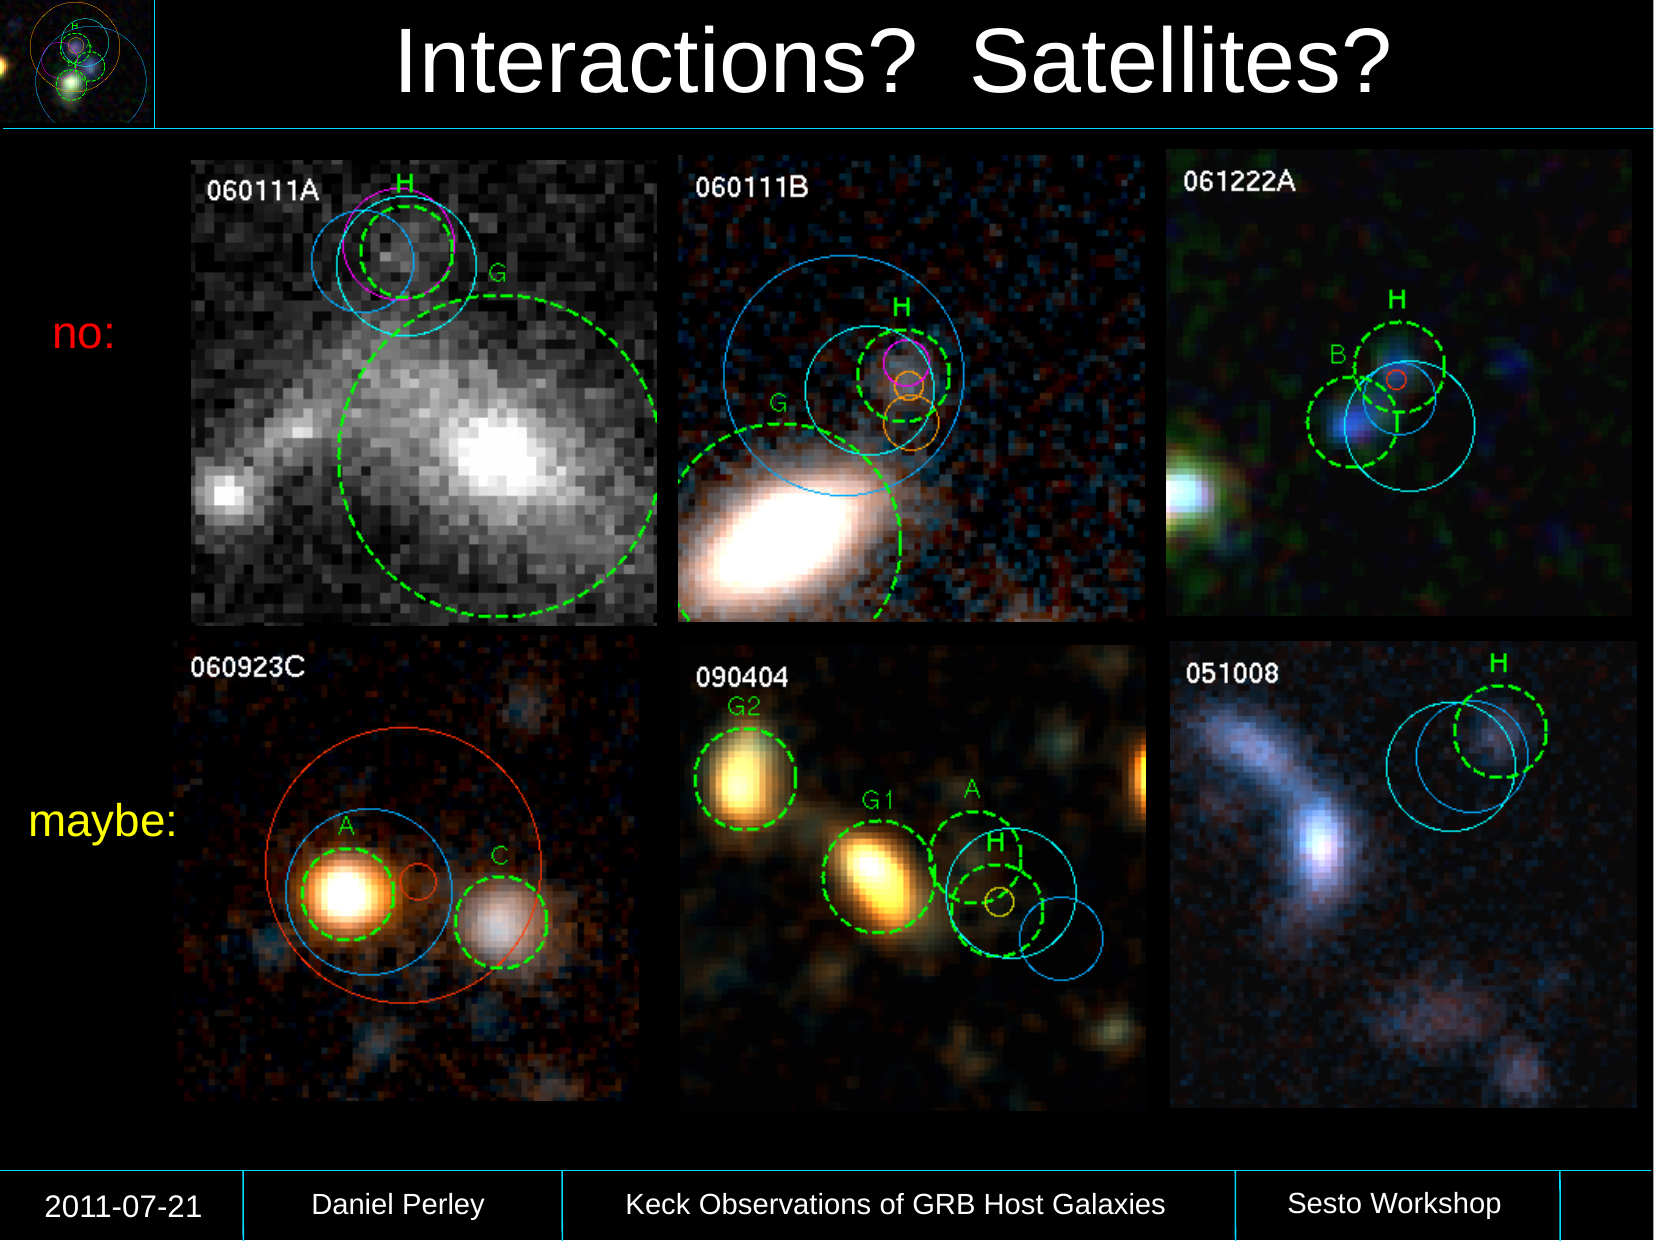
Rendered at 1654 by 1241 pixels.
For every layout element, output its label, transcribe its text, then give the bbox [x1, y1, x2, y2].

title Interactions? Satellites? [150, 9, 1639, 113]
picture [1166, 149, 1632, 616]
picture [1170, 641, 1637, 1108]
picture [173, 635, 639, 1101]
text_box maybe: [13, 787, 202, 854]
text_box no: [37, 300, 226, 367]
picture [678, 155, 1145, 622]
picture [0, 0, 151, 123]
picture [191, 160, 657, 626]
picture [680, 645, 1146, 1111]
